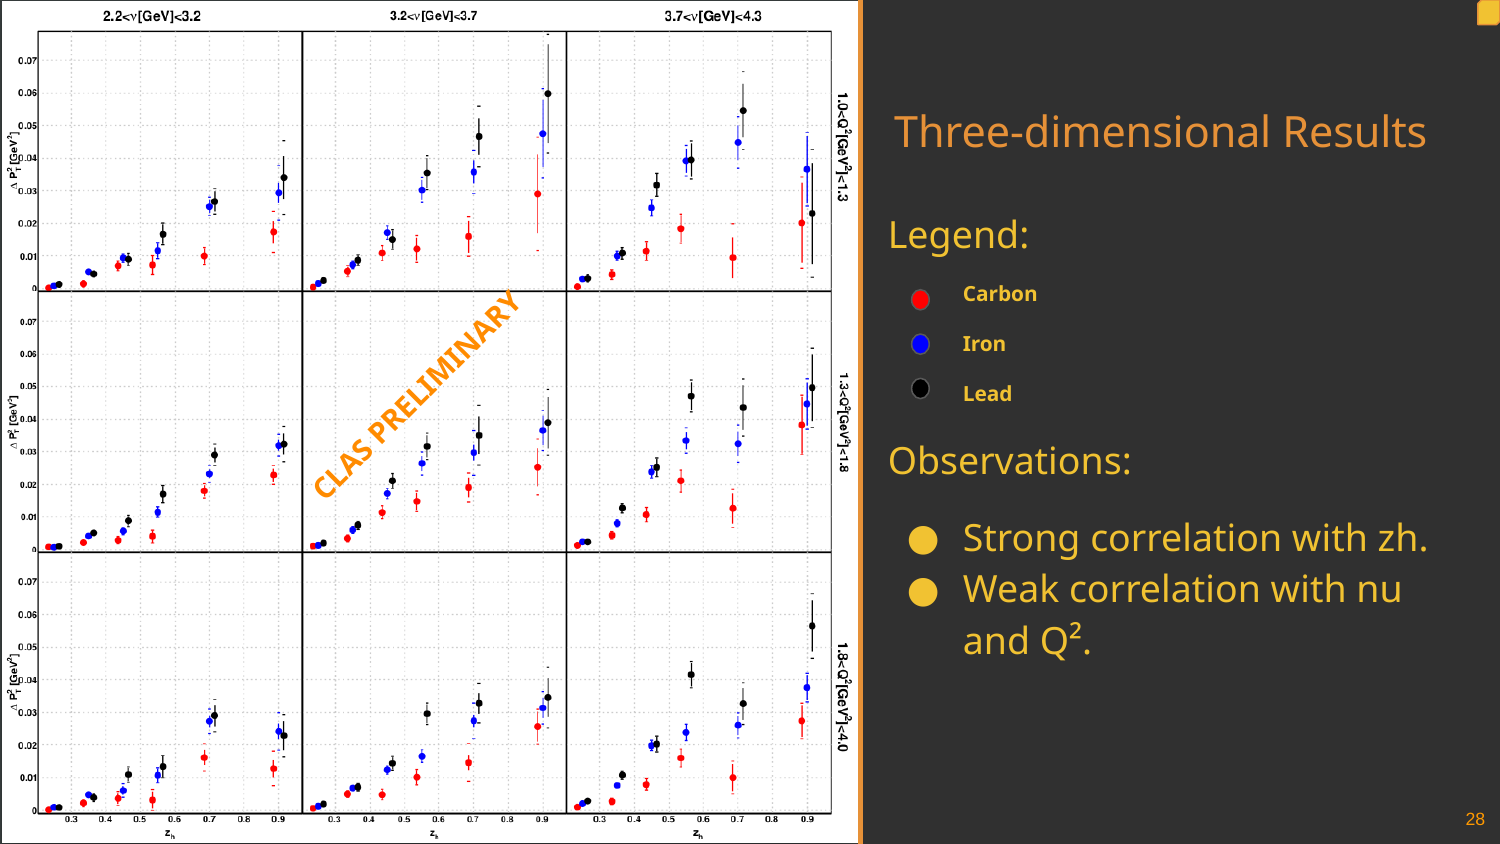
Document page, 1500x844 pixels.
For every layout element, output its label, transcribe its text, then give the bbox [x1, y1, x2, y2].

text_box [911, 334, 930, 355]
text_box CLAS PRELIMINARY [66, 45, 815, 794]
text_box [911, 378, 930, 399]
text_box Three-dimensional Results [873, 89, 1449, 184]
text_box [911, 289, 930, 310]
text_box Legend: Carbon Iron Lead Observations: Strong correlation with zh. Weak correlation with nu and Q². [873, 189, 1449, 685]
picture [0, 0, 859, 844]
slide_number <number> [1437, 792, 1500, 844]
